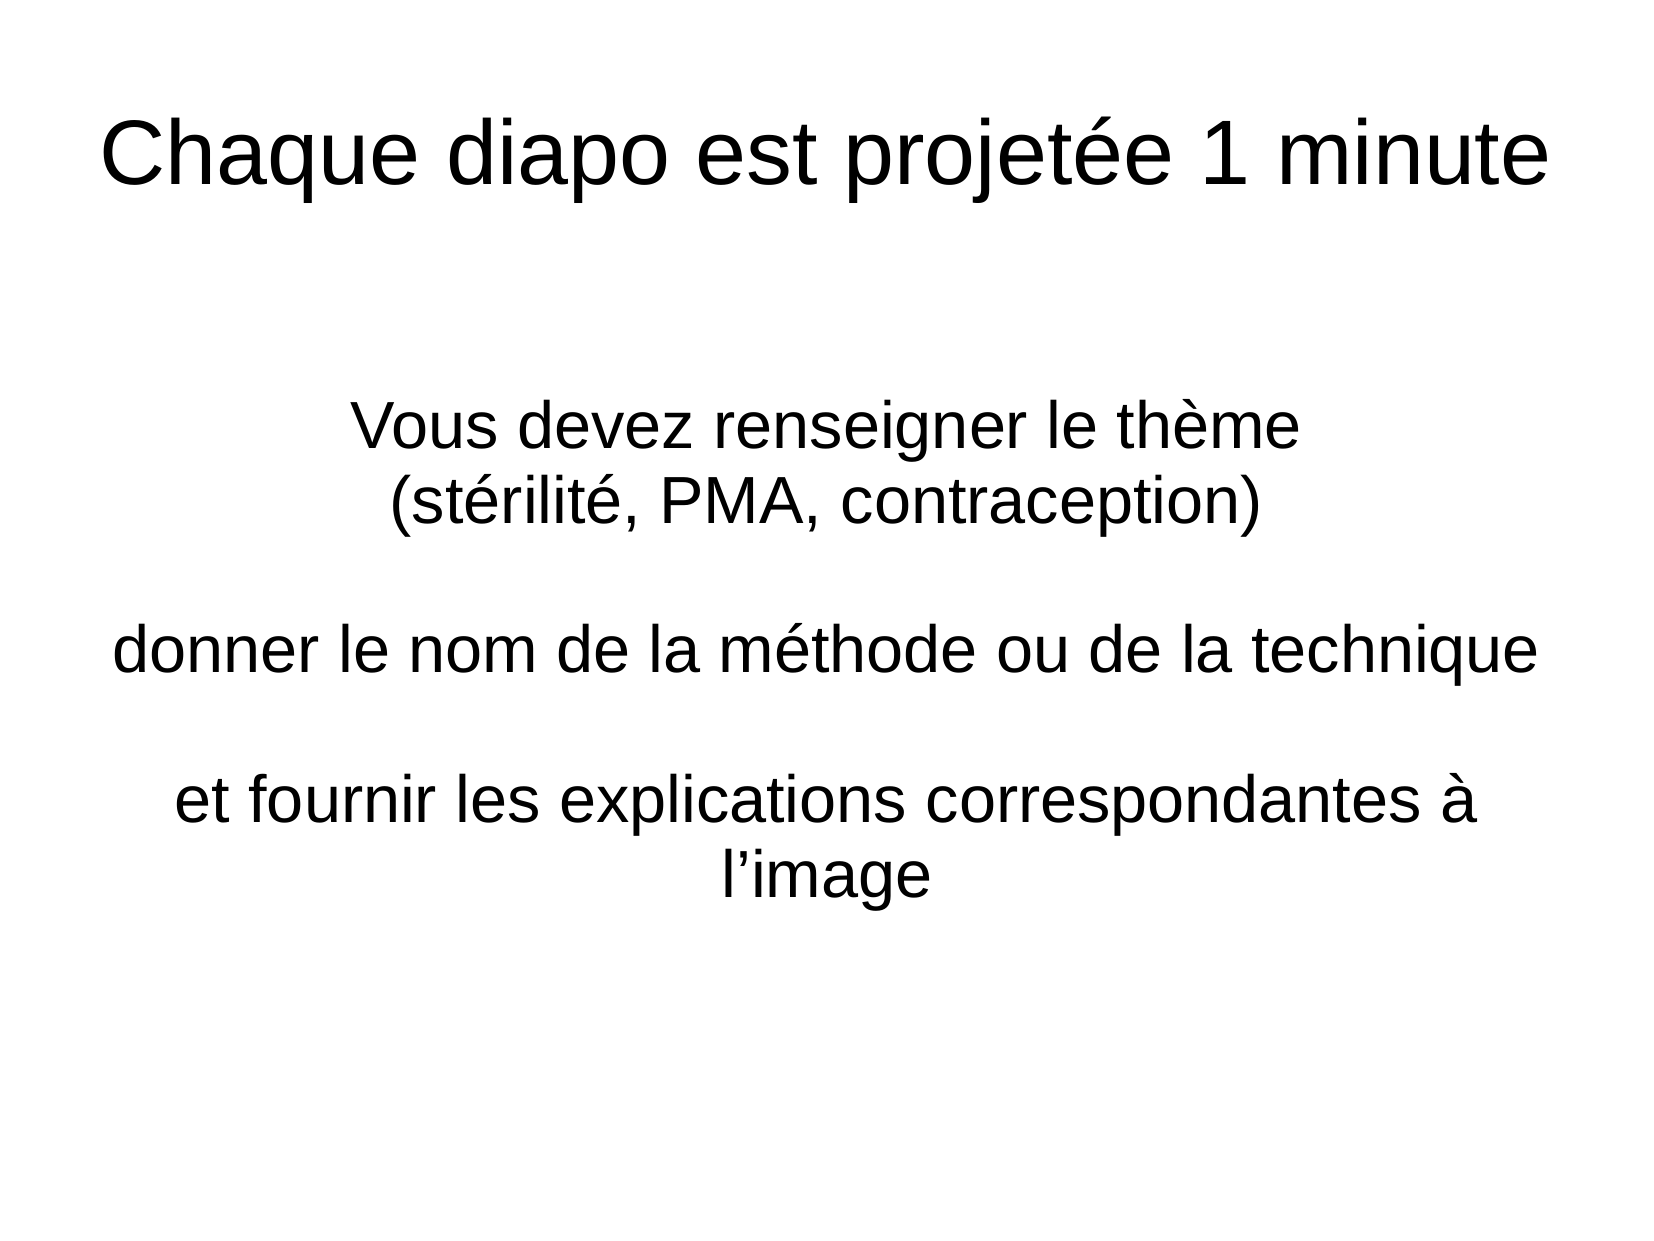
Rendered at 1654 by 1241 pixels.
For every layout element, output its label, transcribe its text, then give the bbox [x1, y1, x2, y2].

title Chaque diapo est projetée 1 minute [82, 49, 1571, 257]
subtitle Vous devez renseigner le thème (stérilité, PMA, contraception) donner le nom de la méthode ou de la technique et fournir les explications correspondantes à l’image [82, 290, 1571, 1010]
